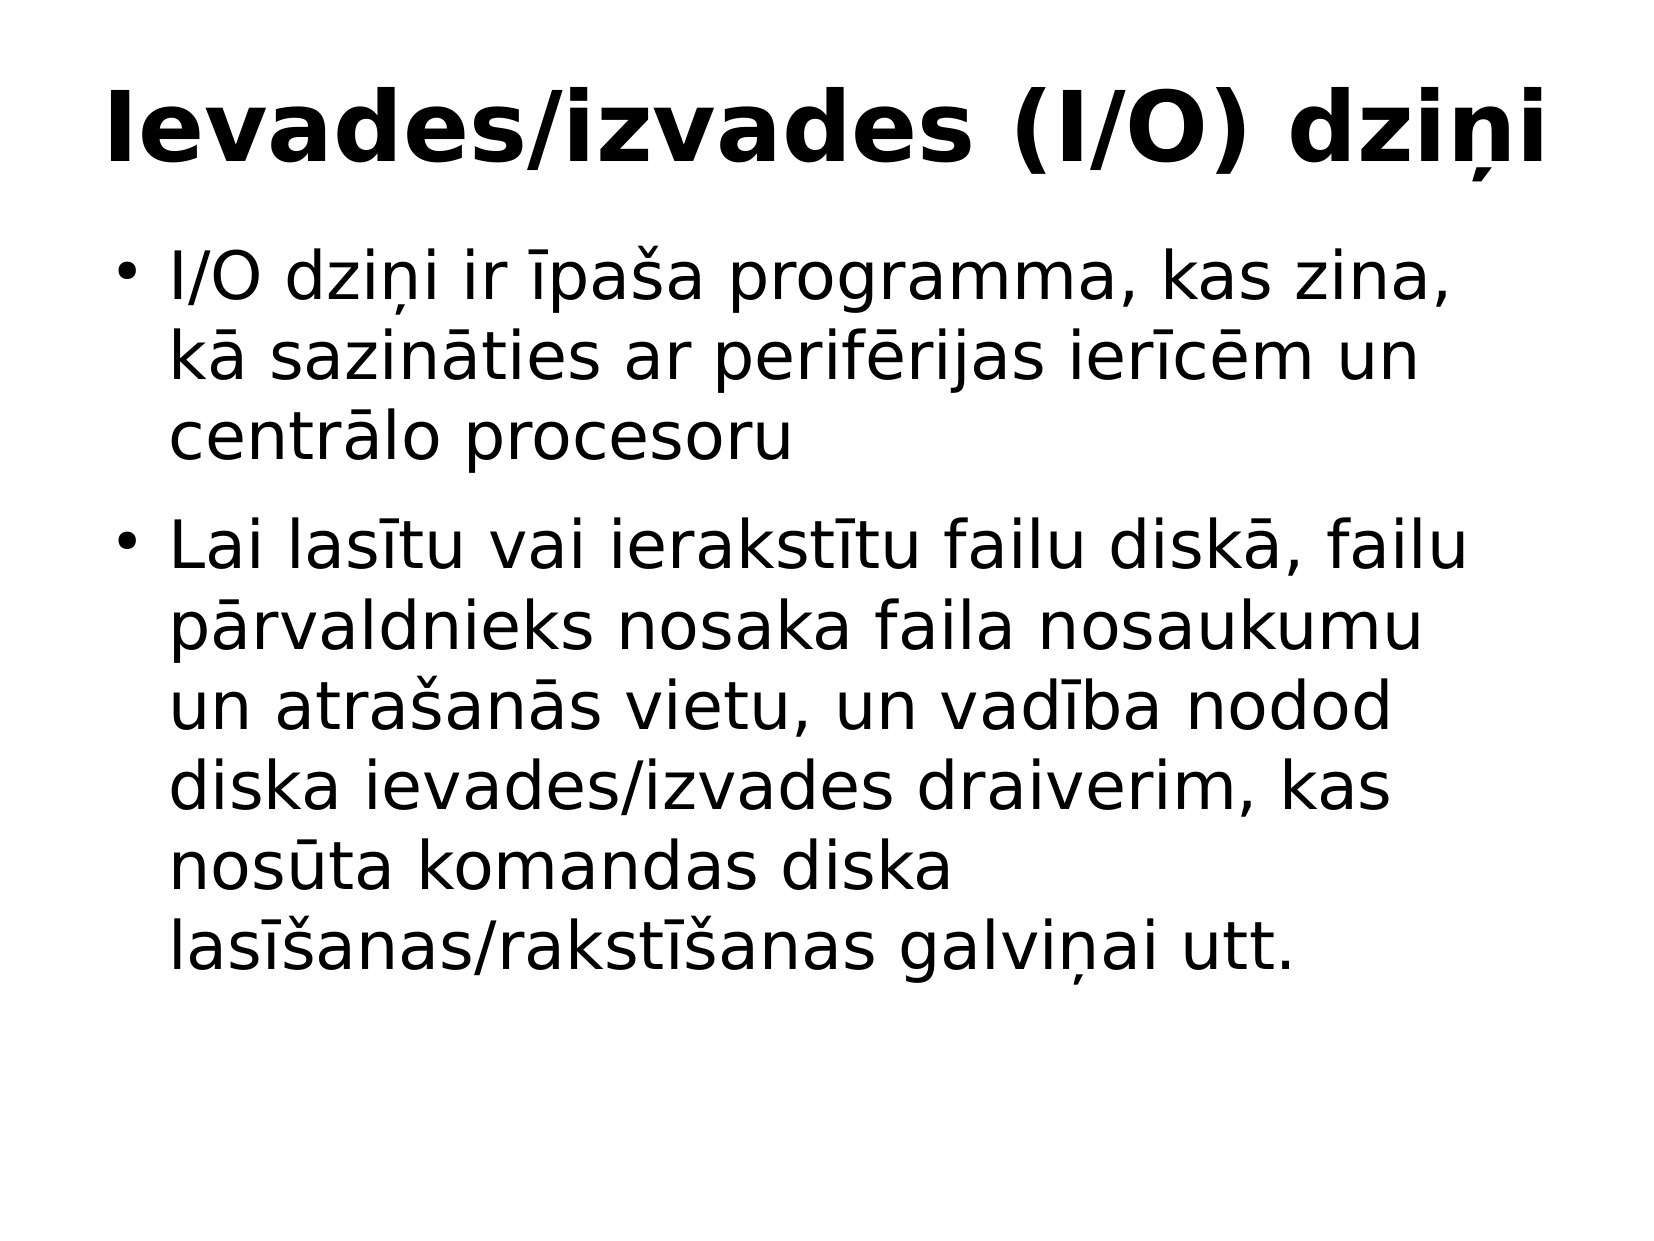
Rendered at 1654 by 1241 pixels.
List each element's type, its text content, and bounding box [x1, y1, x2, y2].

title Ievades/izvades (I/O) dziņi [82, 49, 1571, 196]
list I/O dziņi ir īpaša programma, kas zina, kā sazināties ar perifērijas ierīcēm un centrālo procesoru Lai lasītu vai ierakstītu failu diskā, failu pārvaldnieks nosaka faila nosaukumu un atrašanās vietu, un vadība nodod diska ievades/izvades draiverim, kas nosūta komandas diska lasīšanas/rakstīšanas galviņai utt. [82, 225, 1538, 1186]
